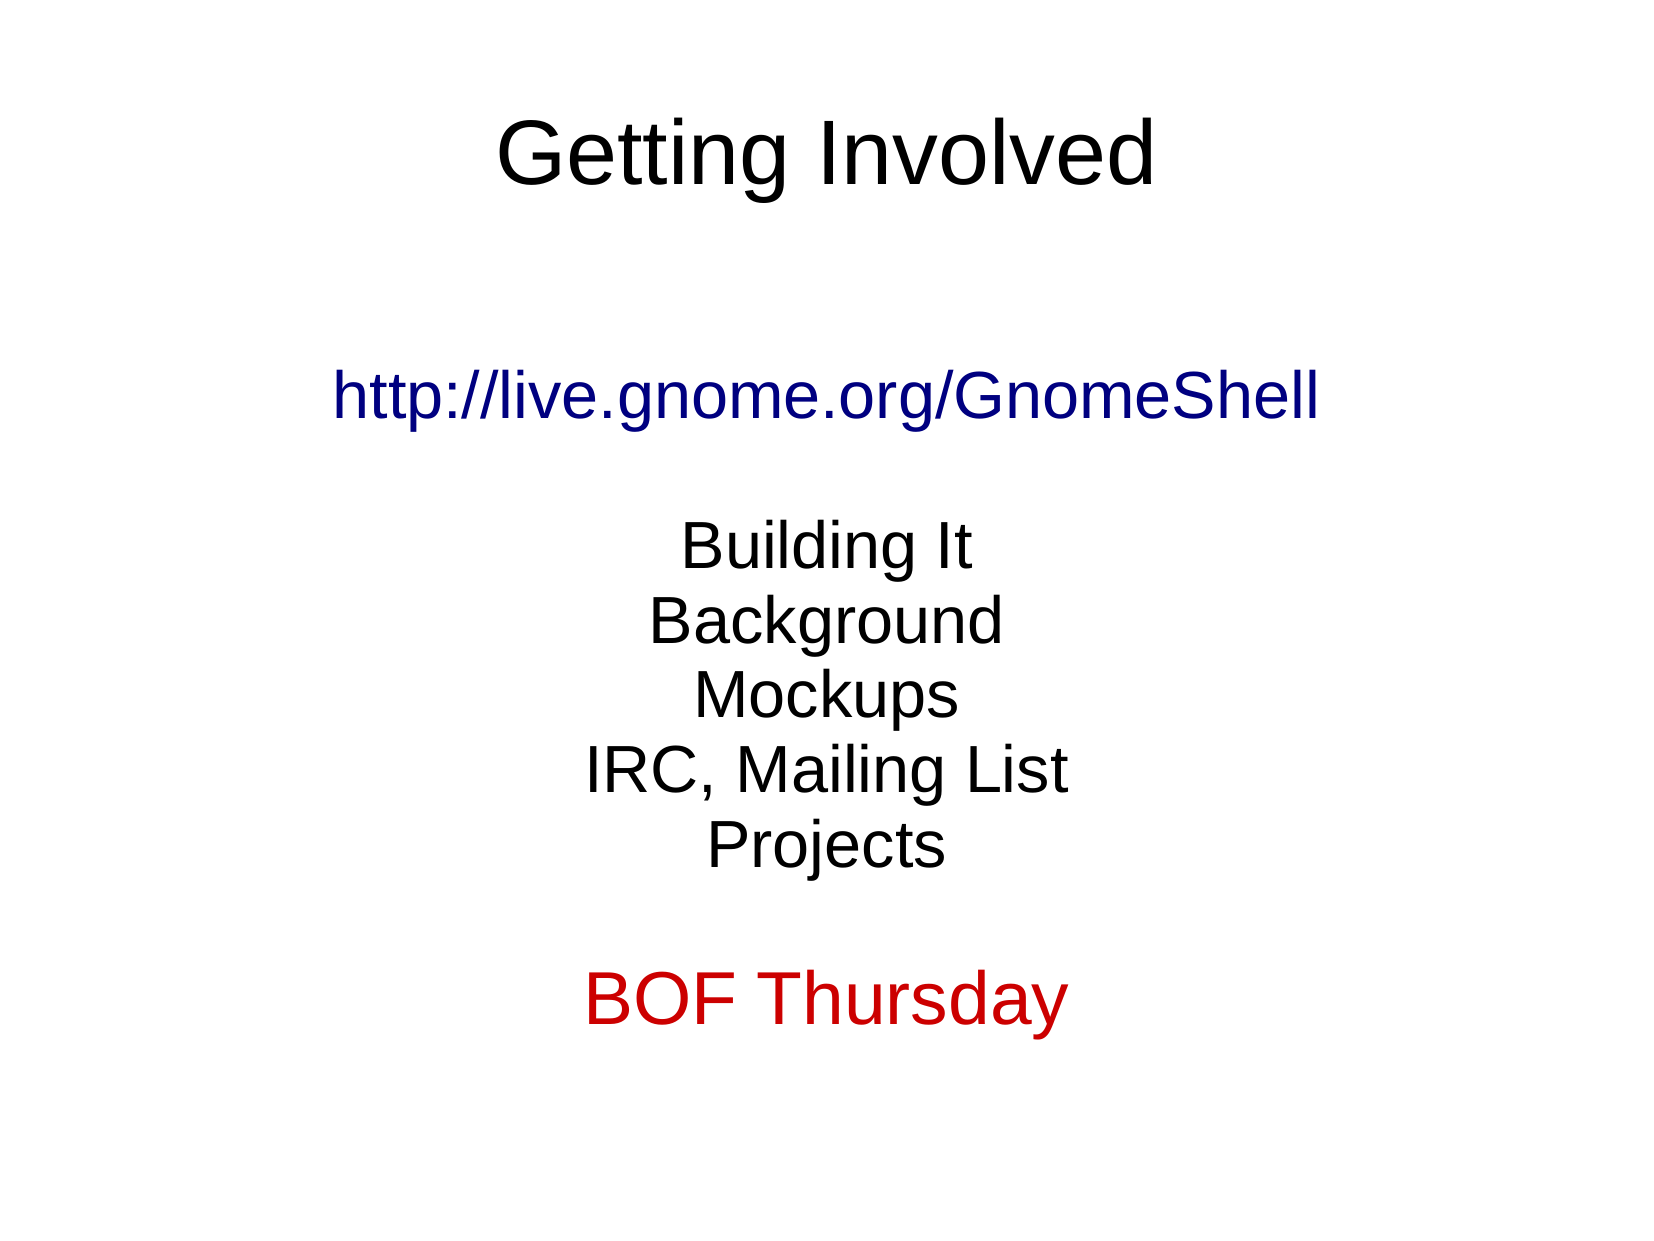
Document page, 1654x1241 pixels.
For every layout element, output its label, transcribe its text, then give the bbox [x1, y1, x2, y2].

title Getting Involved [82, 56, 1571, 250]
text_box http://live.gnome.org/GnomeShell Building It Background Mockups IRC, Mailing List Projects BOF Thursday [82, 290, 1571, 1109]
